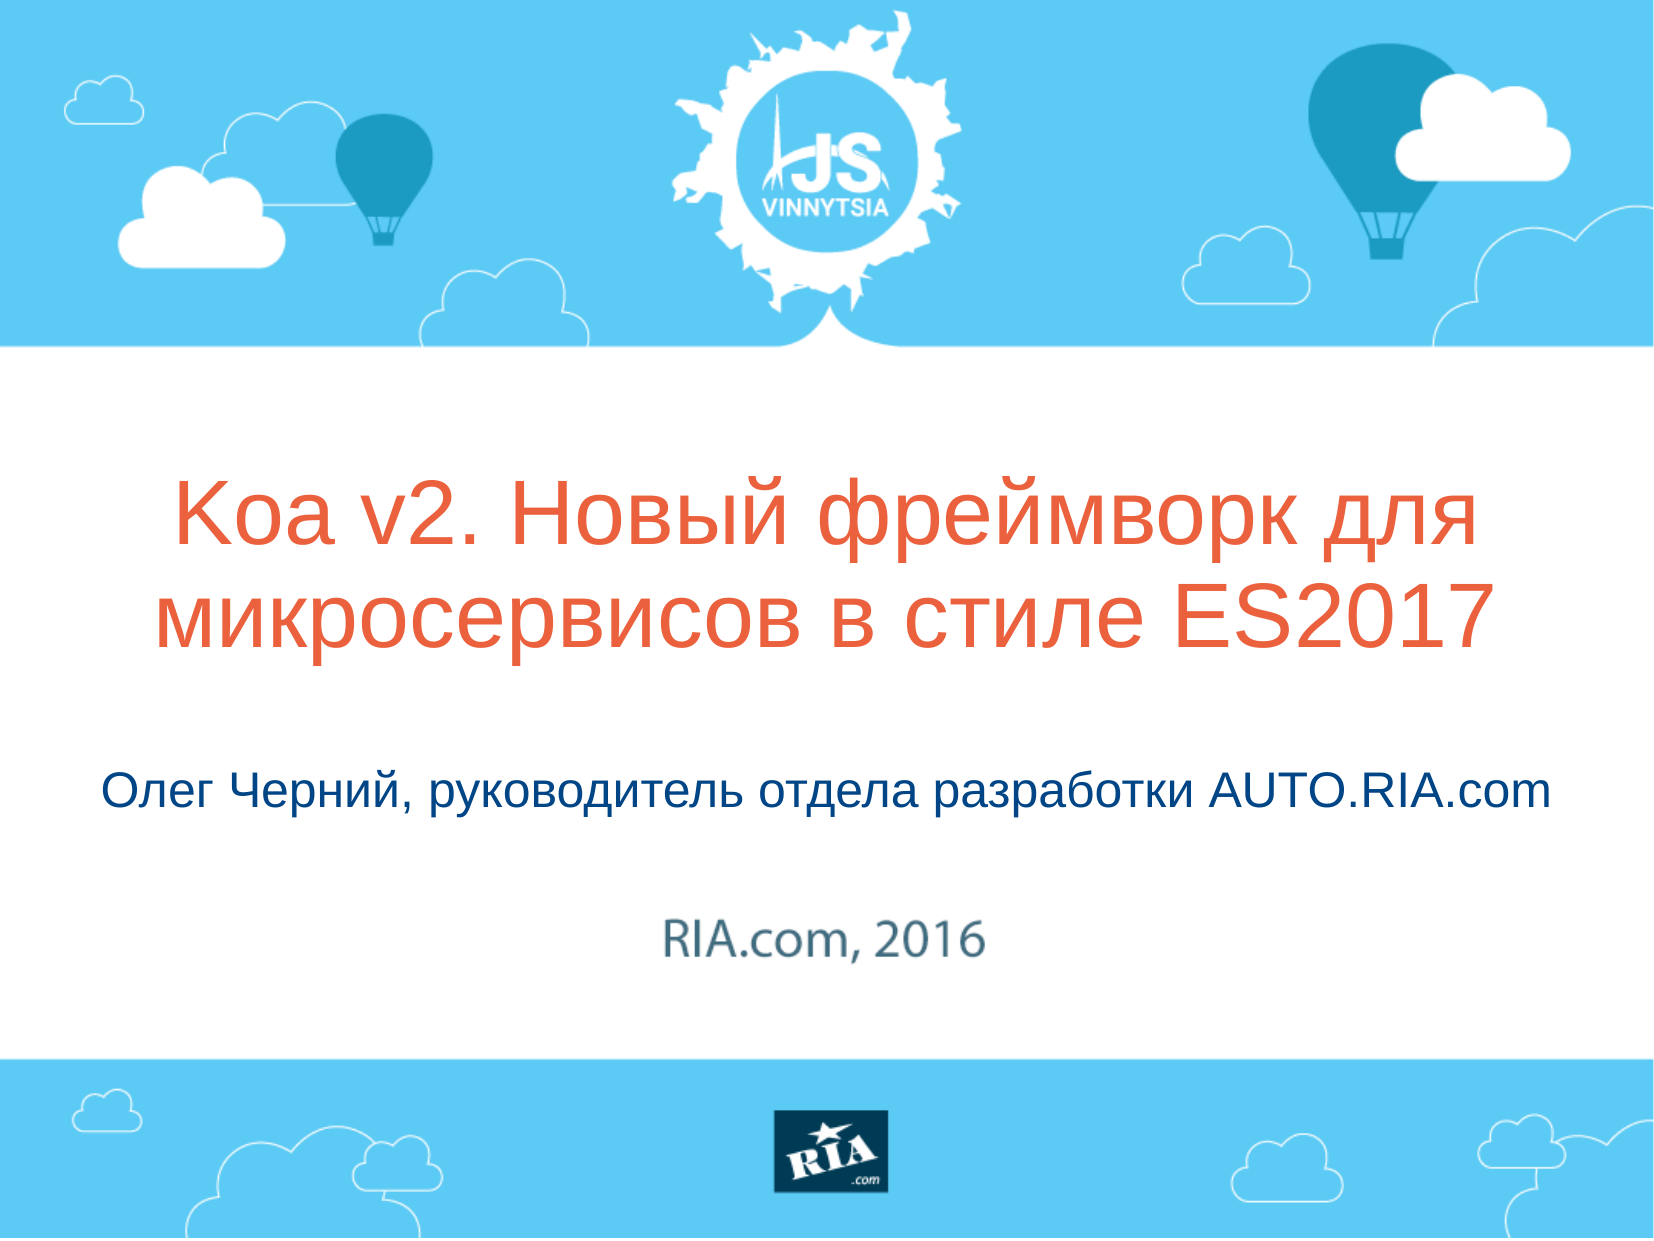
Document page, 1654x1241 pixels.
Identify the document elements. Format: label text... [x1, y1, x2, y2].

picture [0, 0, 1654, 1238]
subtitle Олег Черний, руководитель отдела разработки AUTO.RIA.com [82, 744, 1571, 837]
title Koa v2. Новый фреймворк для микросервисов в стиле ES2017 [82, 460, 1571, 668]
